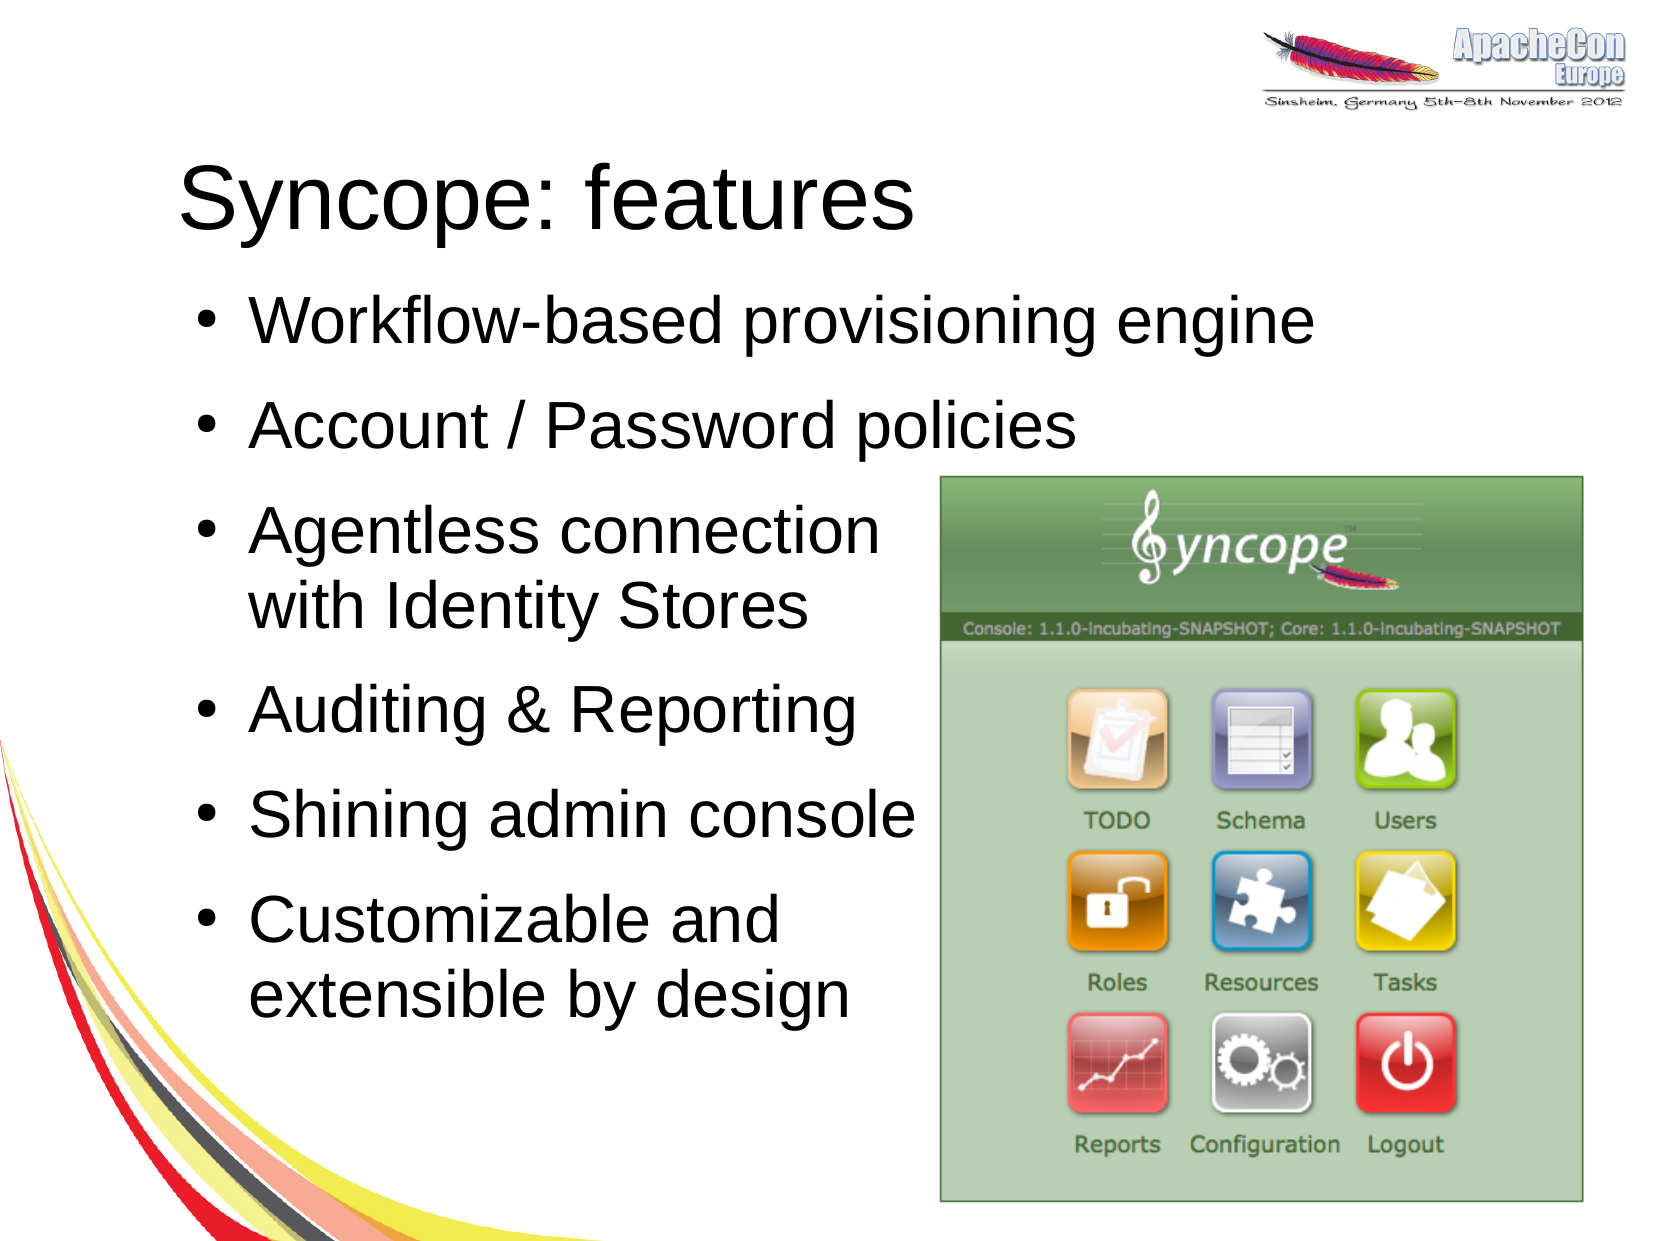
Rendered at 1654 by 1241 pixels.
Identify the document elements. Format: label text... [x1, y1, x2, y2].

title Syncope: features [177, 146, 1536, 250]
picture [0, 0, 1654, 1241]
list Workflow-based provisioning engine Account / Password policies Agentless connection with Identity Stores Auditing & Reporting Shining admin console Customizable and extensible by design [177, 283, 1536, 1032]
